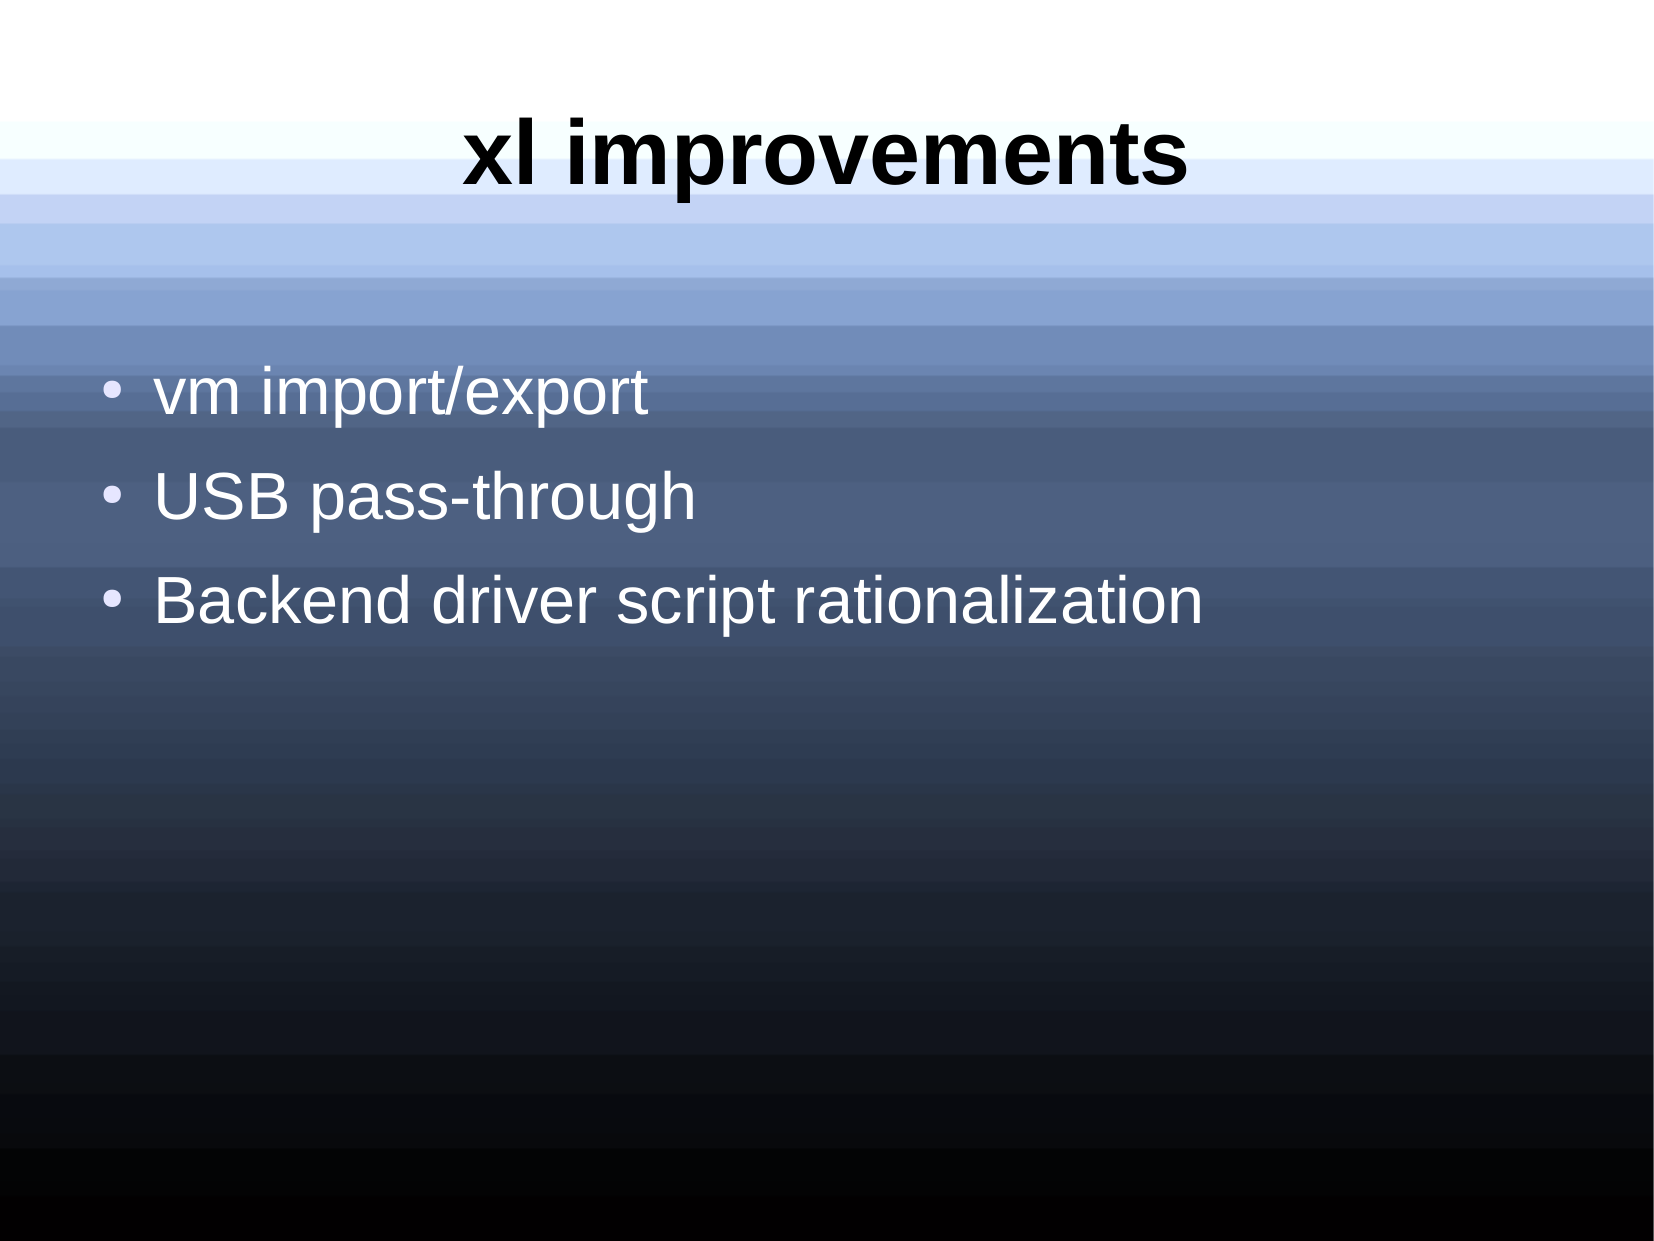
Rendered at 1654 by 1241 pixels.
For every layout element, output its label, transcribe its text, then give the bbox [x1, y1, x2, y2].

title xl improvements [82, 49, 1571, 257]
list vm import/export USB pass-through Backend driver script rationalization [82, 354, 1571, 1074]
picture [0, 0, 1654, 1241]
